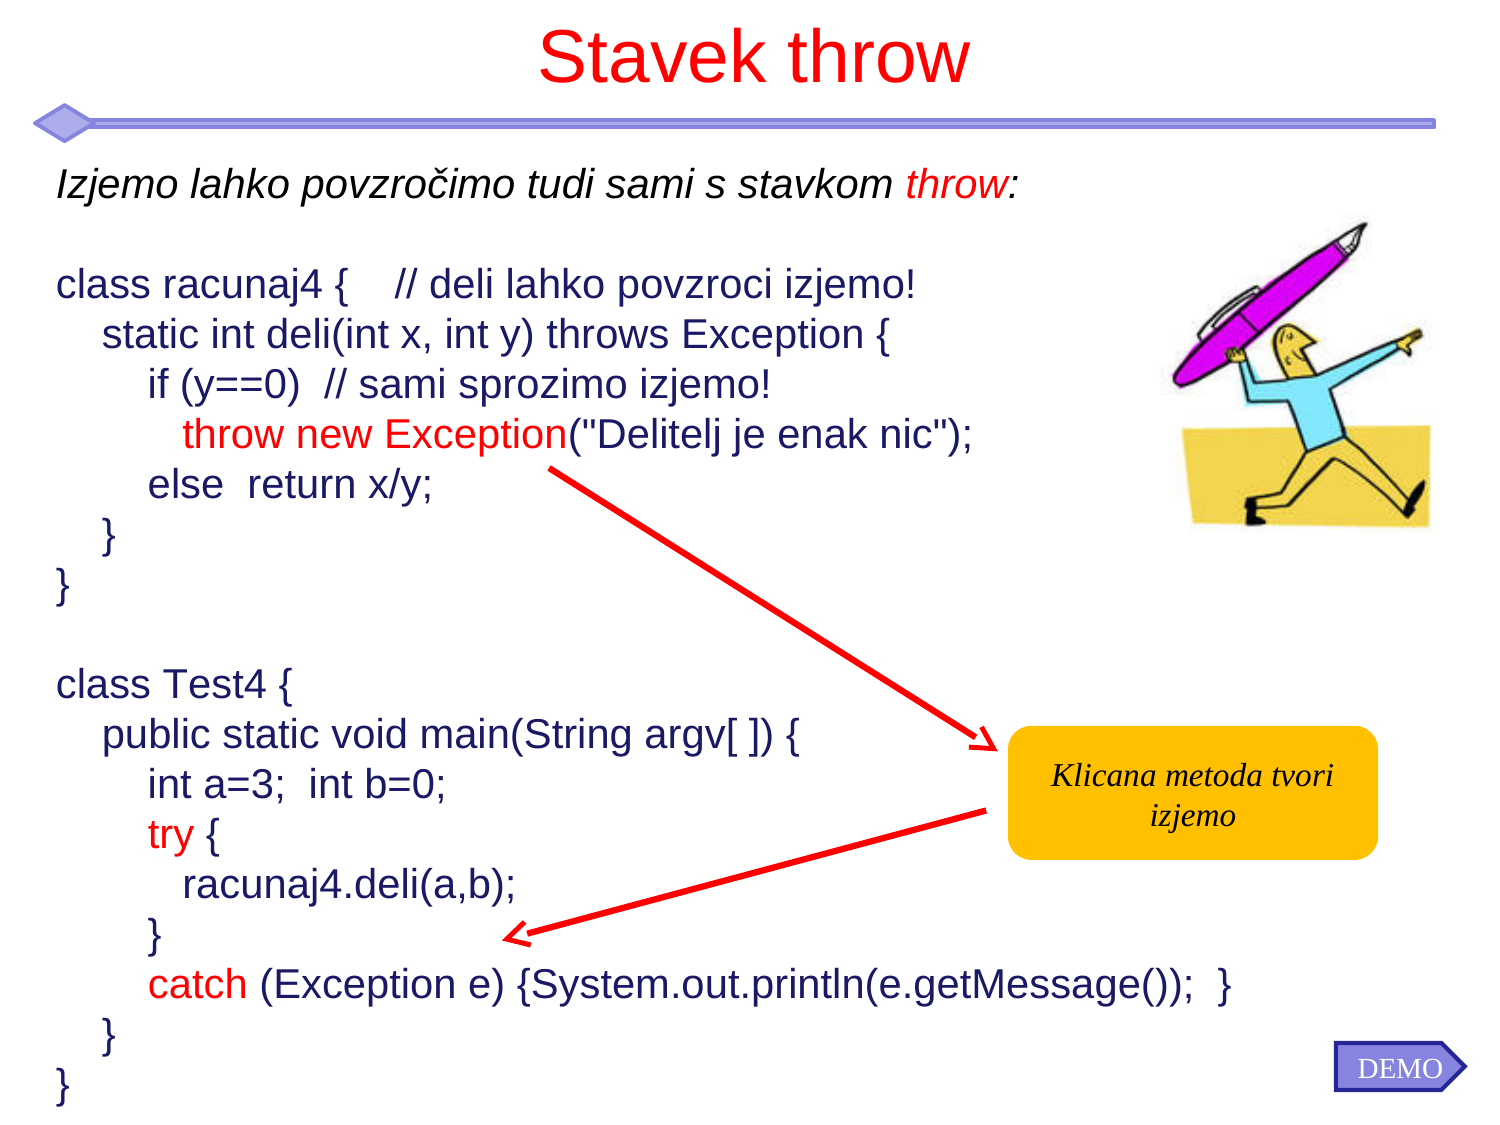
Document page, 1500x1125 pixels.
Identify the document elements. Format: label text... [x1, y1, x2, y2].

title Stavek throw [117, 0, 1393, 106]
text_box Izjemo lahko povzročimo tudi sami s stavkom throw: class racunaj4 { // deli lahko povzroci izjemo! static int deli(int x, int y) throws Exception { if (y==0) // sami sprozimo izjemo! throw new Exception("Delitelj je enak nic"); else return x/y; } } class Test4 { public static void main(String argv[ ]) { int a=3; int b=0; try { racunaj4.deli(a,b); } catch (Exception e) {System.out.println(e.getMessage()); } } } [41, 148, 1456, 1125]
text_box DEMO [1335, 1042, 1465, 1090]
text_box Klicana metoda tvori izjemo [1009, 727, 1377, 858]
picture [33, 103, 1436, 143]
picture [1160, 214, 1442, 536]
